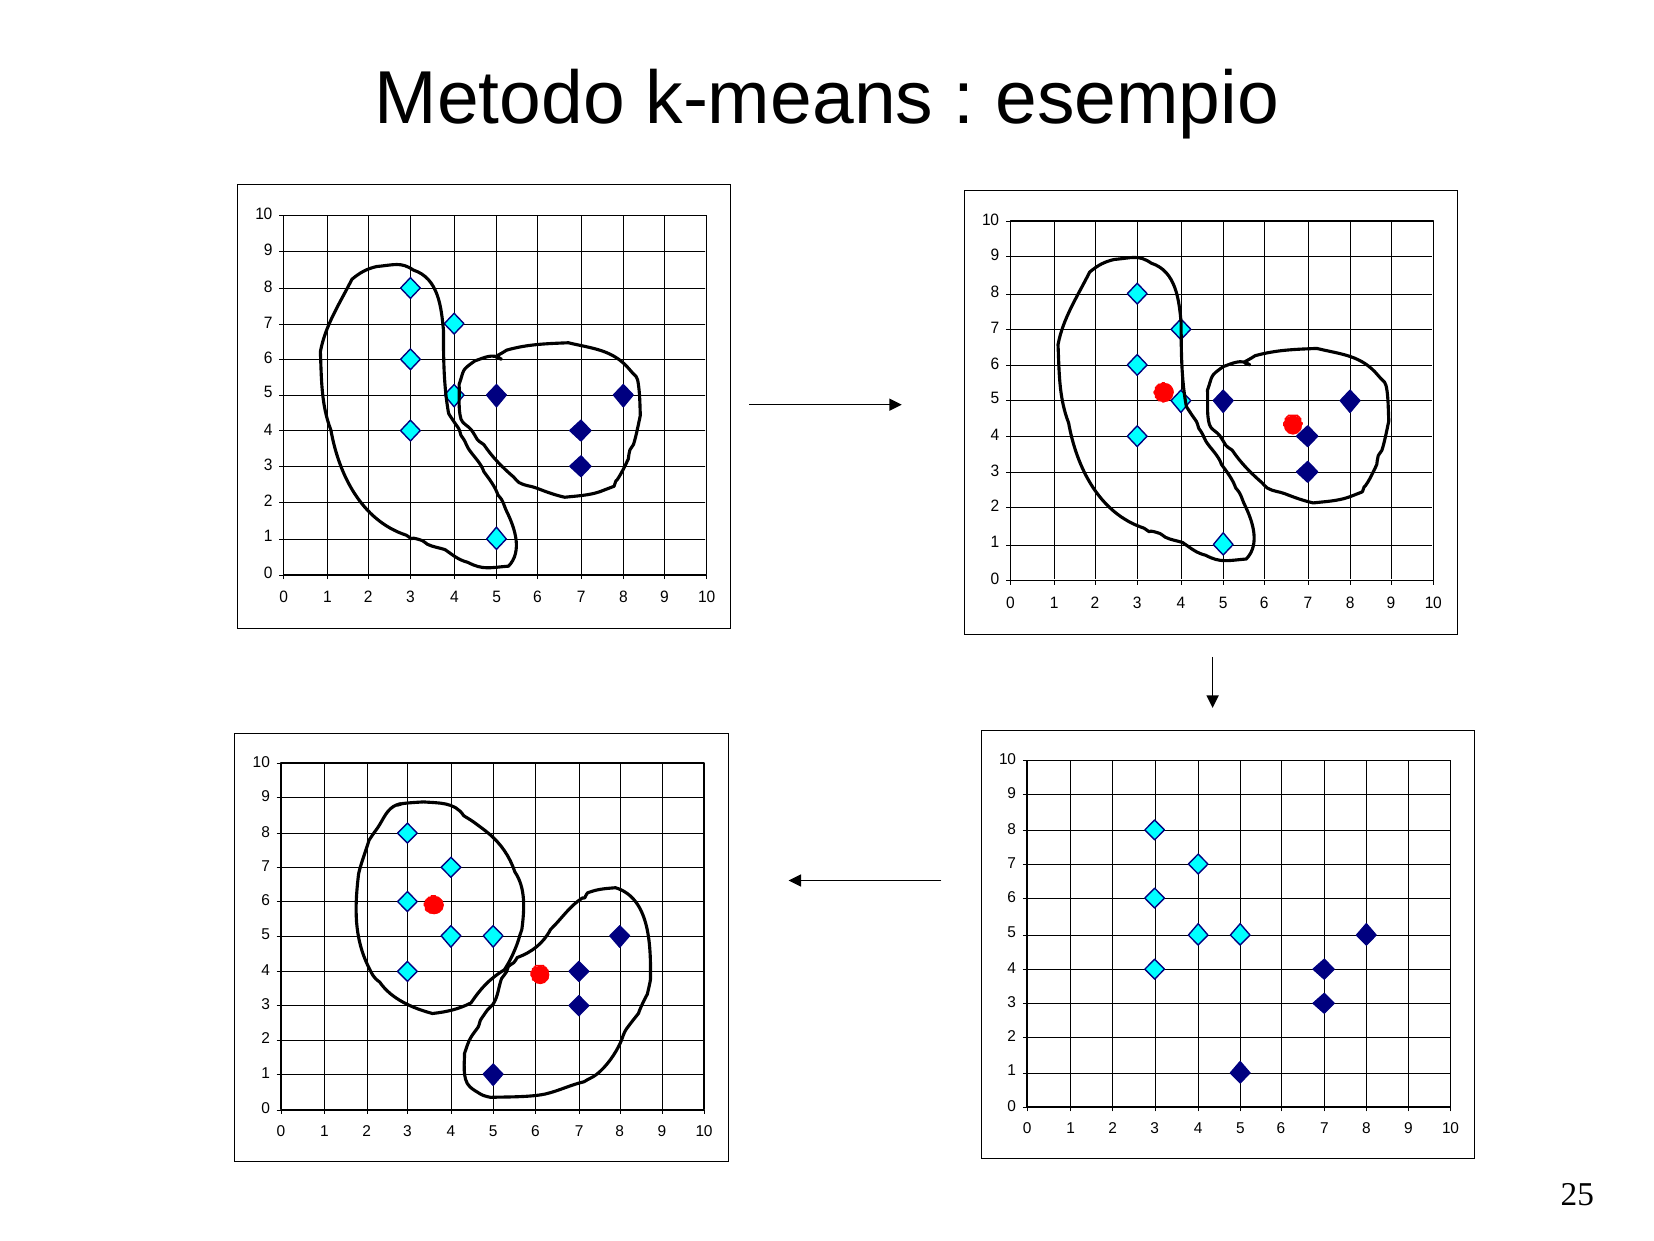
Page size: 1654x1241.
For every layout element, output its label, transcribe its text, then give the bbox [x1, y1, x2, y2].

chart [228, 727, 738, 1170]
title Metodo k-means : esempio [37, 30, 1617, 166]
chart [231, 178, 741, 637]
chart [958, 183, 1468, 643]
chart [975, 724, 1485, 1167]
